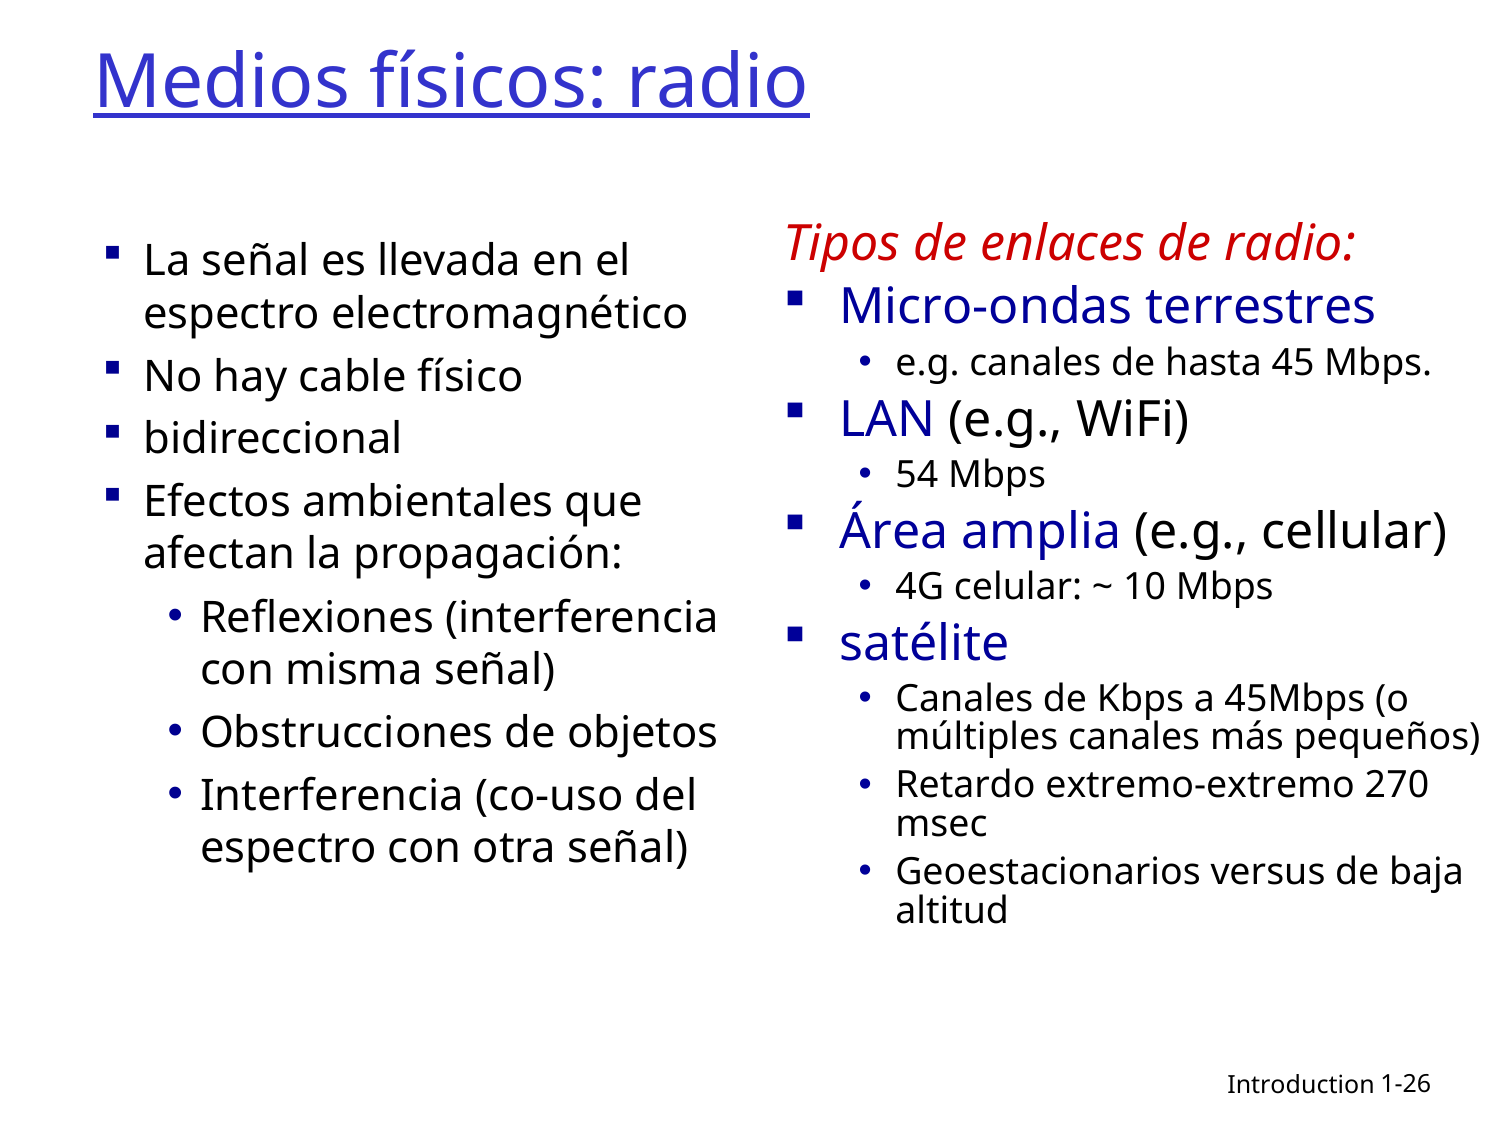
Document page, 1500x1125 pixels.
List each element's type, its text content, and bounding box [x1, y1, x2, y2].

list La señal es llevada en el espectro electromagnético No hay cable físico bidireccional Efectos ambientales que afectan la propagación: Reflexiones (interferencia con misma señal) Obstrucciones de objetos Interferencia (co-uso del espectro con otra señal) [87, 224, 738, 1025]
text_box Tipos de enlaces de radio: Micro-ondas terrestres e.g. canales de hasta 45 Mbps. LAN (e.g., WiFi) 54 Mbps Área amplia (e.g., cellular) 4G celular: ~ 10 Mbps satélite Canales de Kbps a 45Mbps (o múltiples canales más pequeños) Retardo extremo-extremo 270 msec Geoestacionarios versus de baja altitud [768, 203, 1500, 768]
title Medios físicos: radio [49, 0, 1425, 171]
text_box Introduction [914, 1060, 1390, 1109]
text_box 1-<number> [1365, 1060, 1477, 1106]
